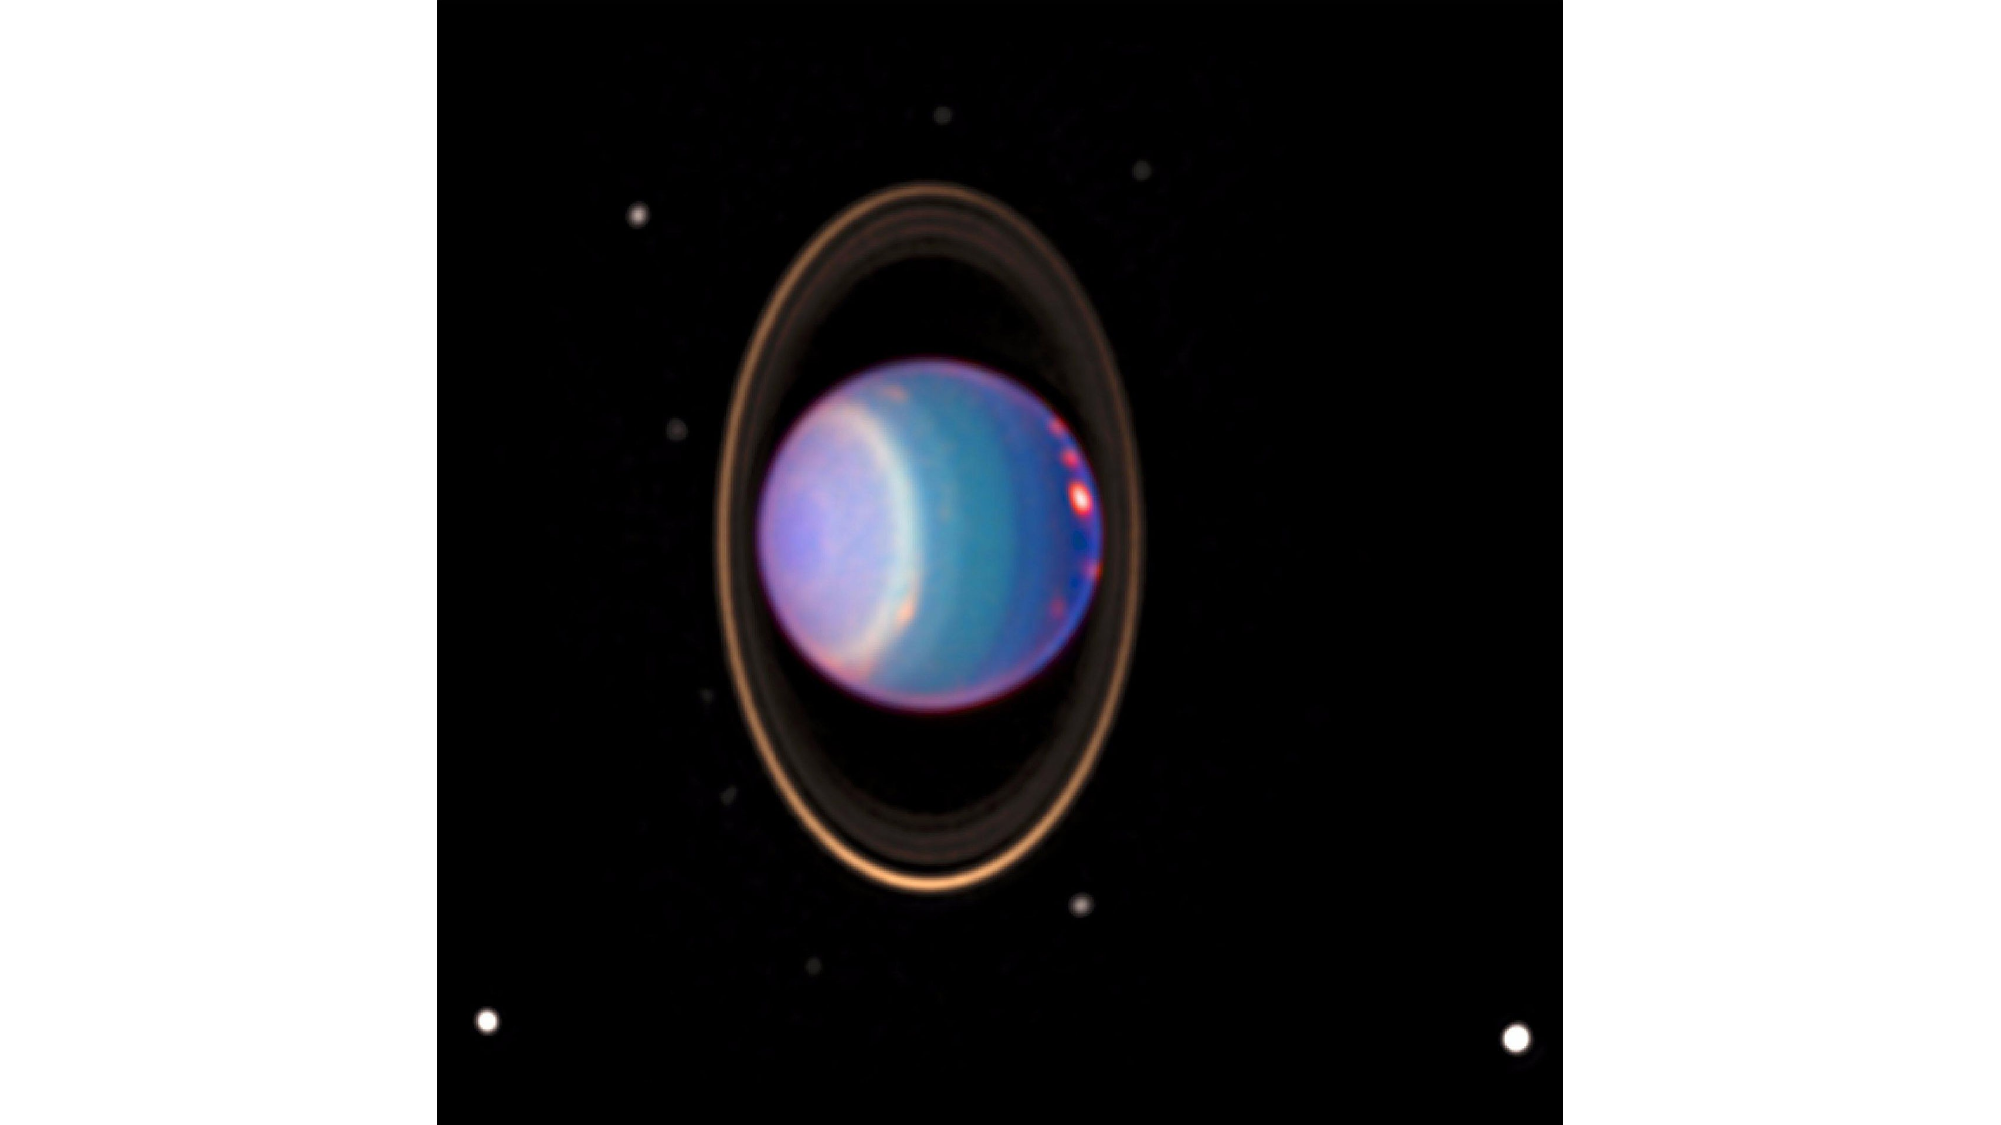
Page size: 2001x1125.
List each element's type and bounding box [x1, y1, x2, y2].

picture [437, 0, 1563, 1125]
